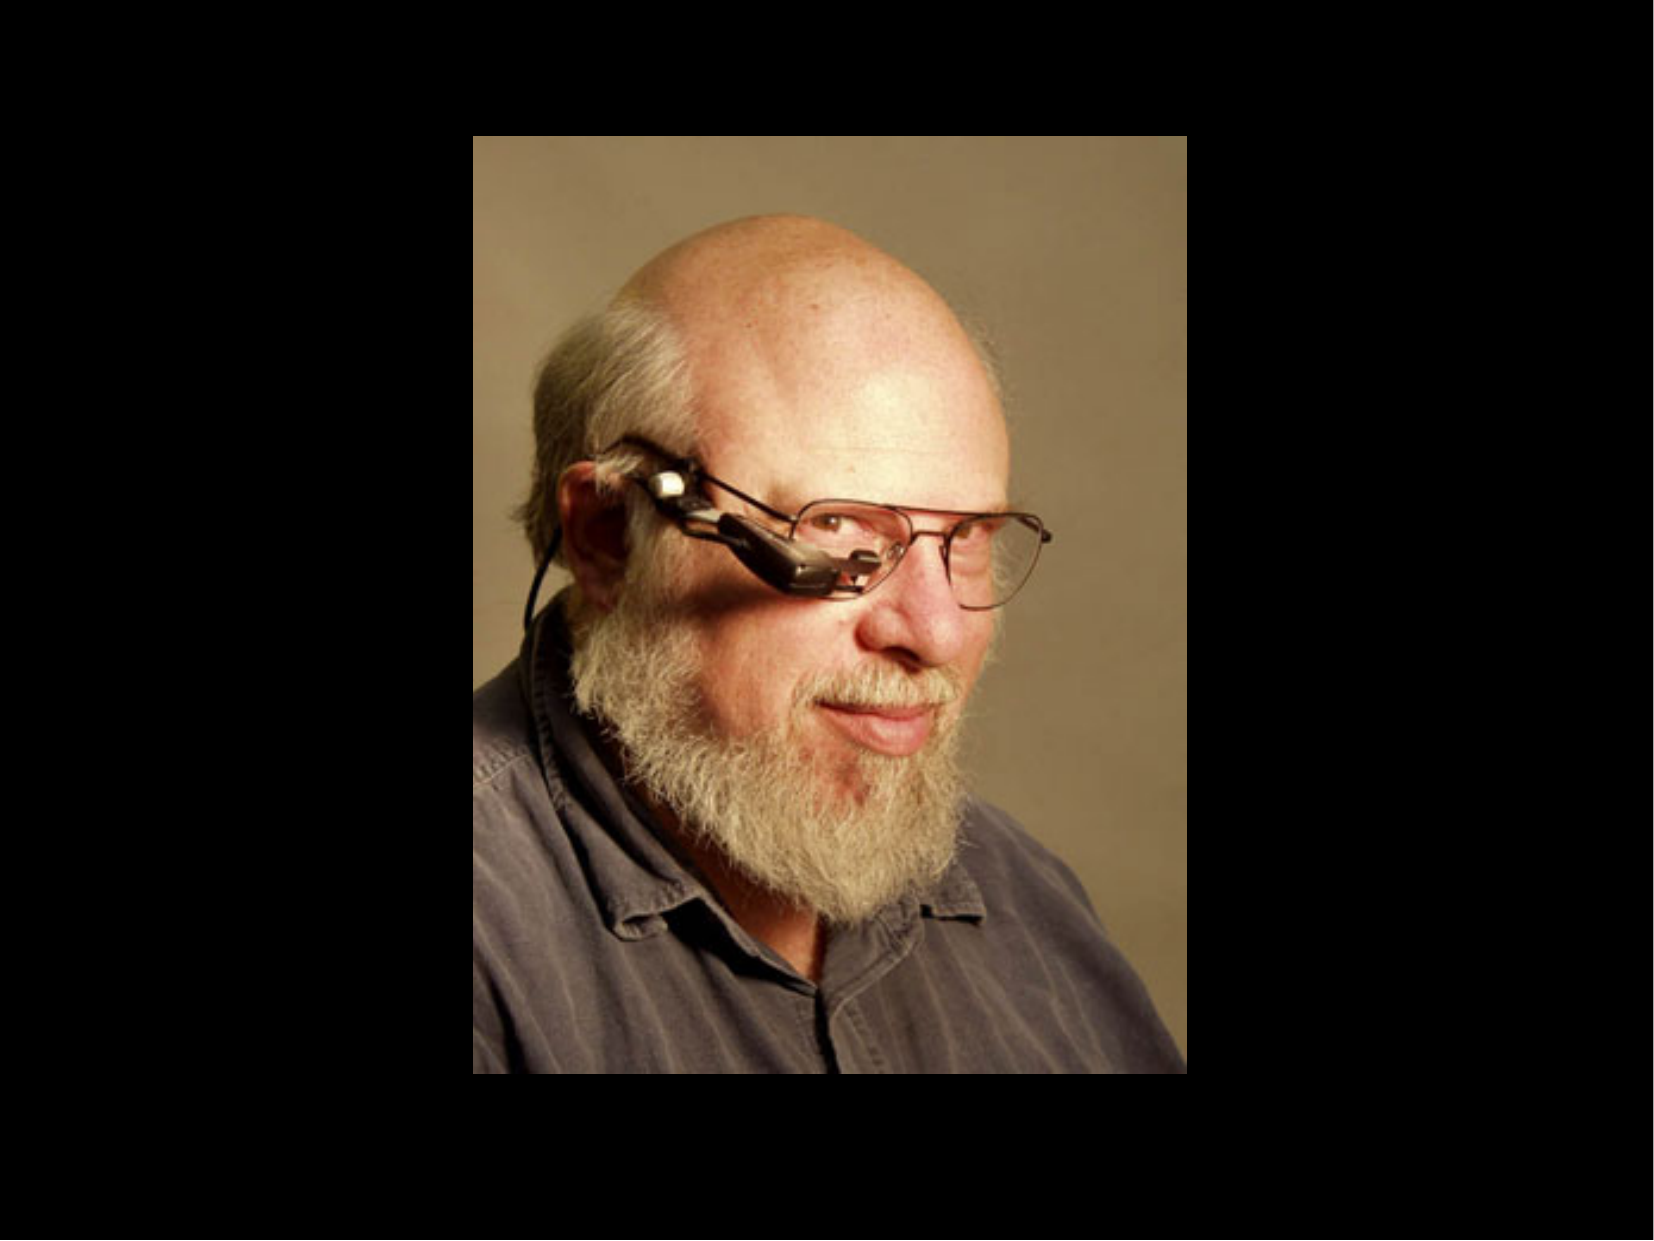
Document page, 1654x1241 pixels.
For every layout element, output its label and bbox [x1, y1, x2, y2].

picture [473, 136, 1187, 1074]
